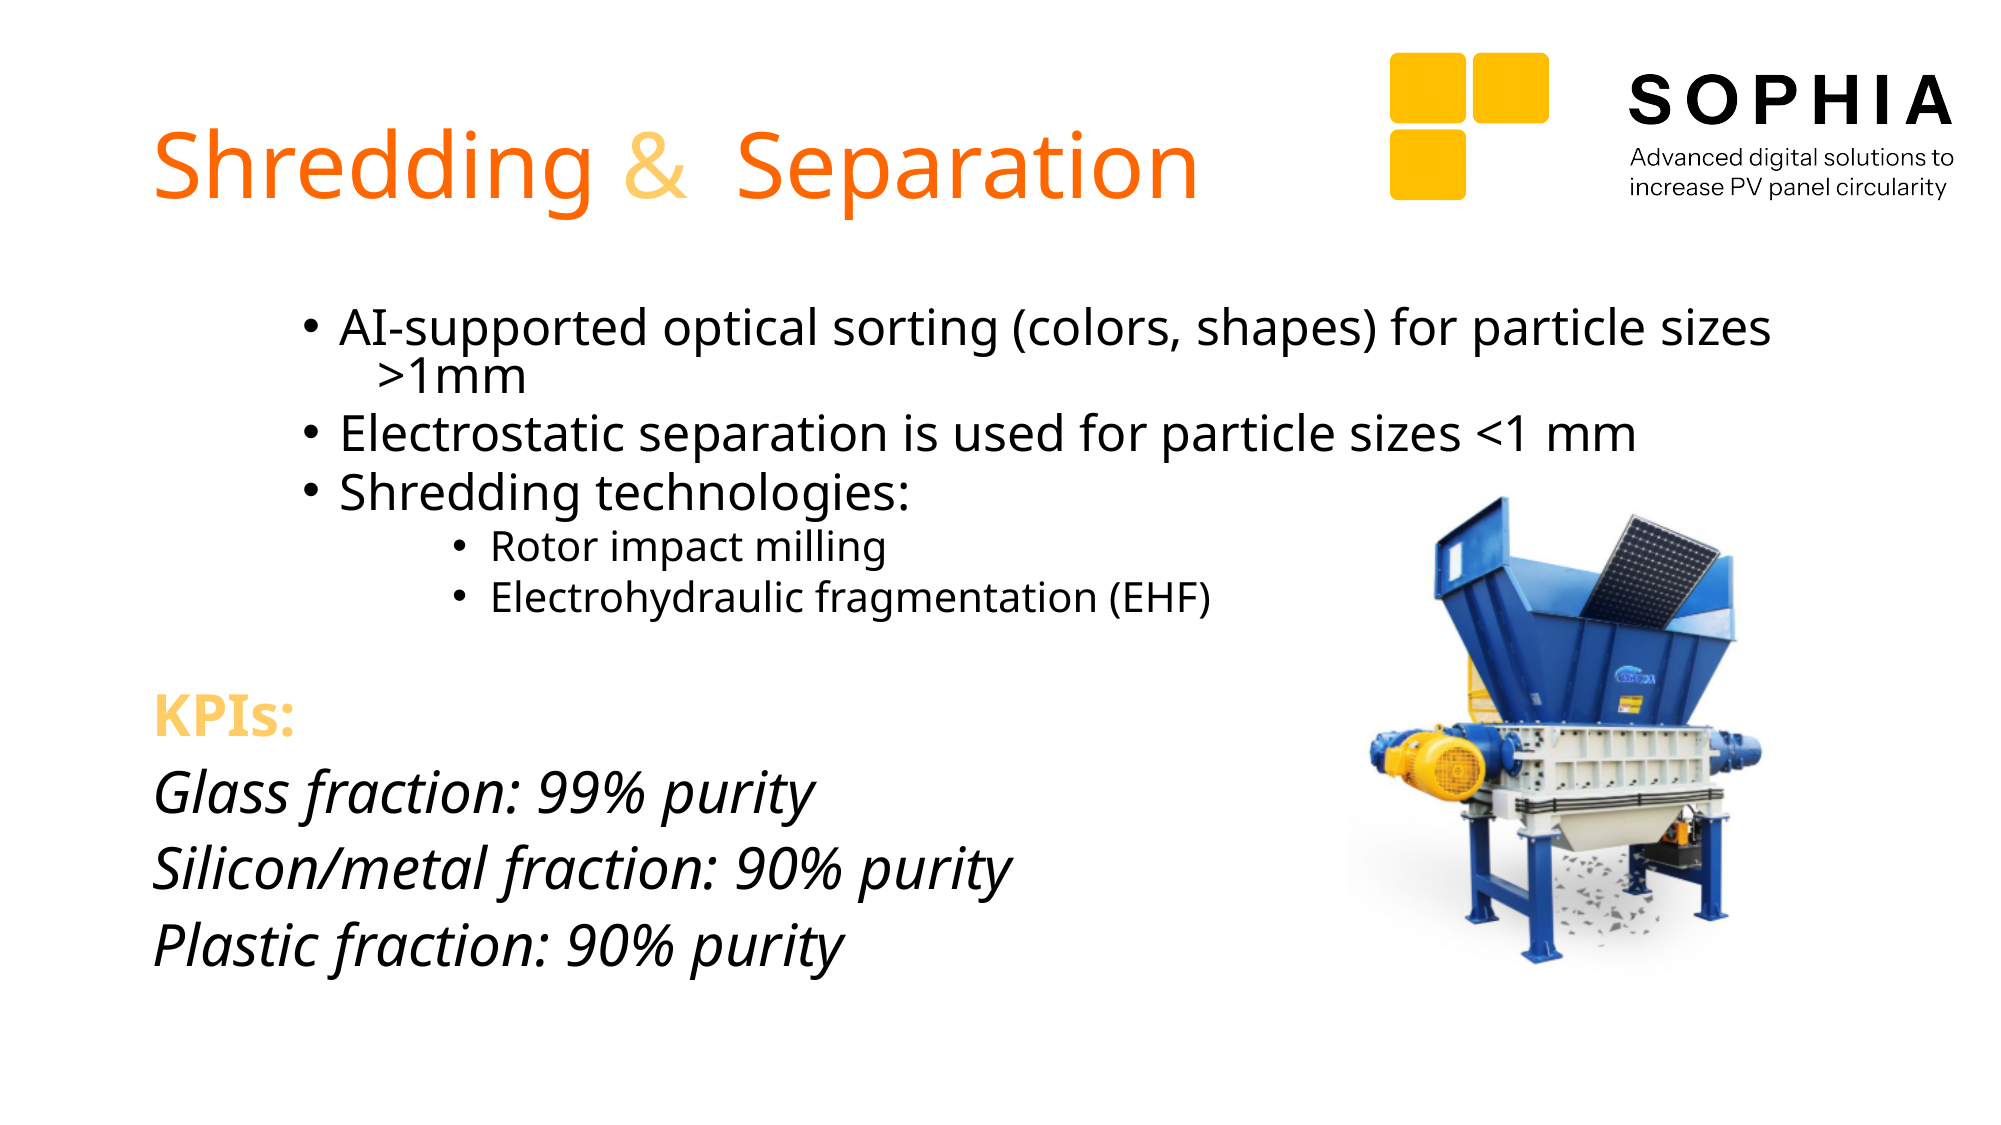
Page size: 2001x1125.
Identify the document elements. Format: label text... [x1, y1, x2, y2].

title Shredding & Separation [137, 59, 1863, 278]
picture [1339, 0, 2000, 260]
list AI-supported optical sorting (colors, shapes) for particle sizes >1mm Electrostatic separation is used for particle sizes <1 mm Shredding technologies: Rotor impact milling Electrohydraulic fragmentation (EHF) KPIs: Glass fraction: 99% purity Silicon/metal fraction: 90% purity Plastic fraction: 90% purity [137, 299, 1863, 1014]
picture [1347, 476, 1787, 985]
